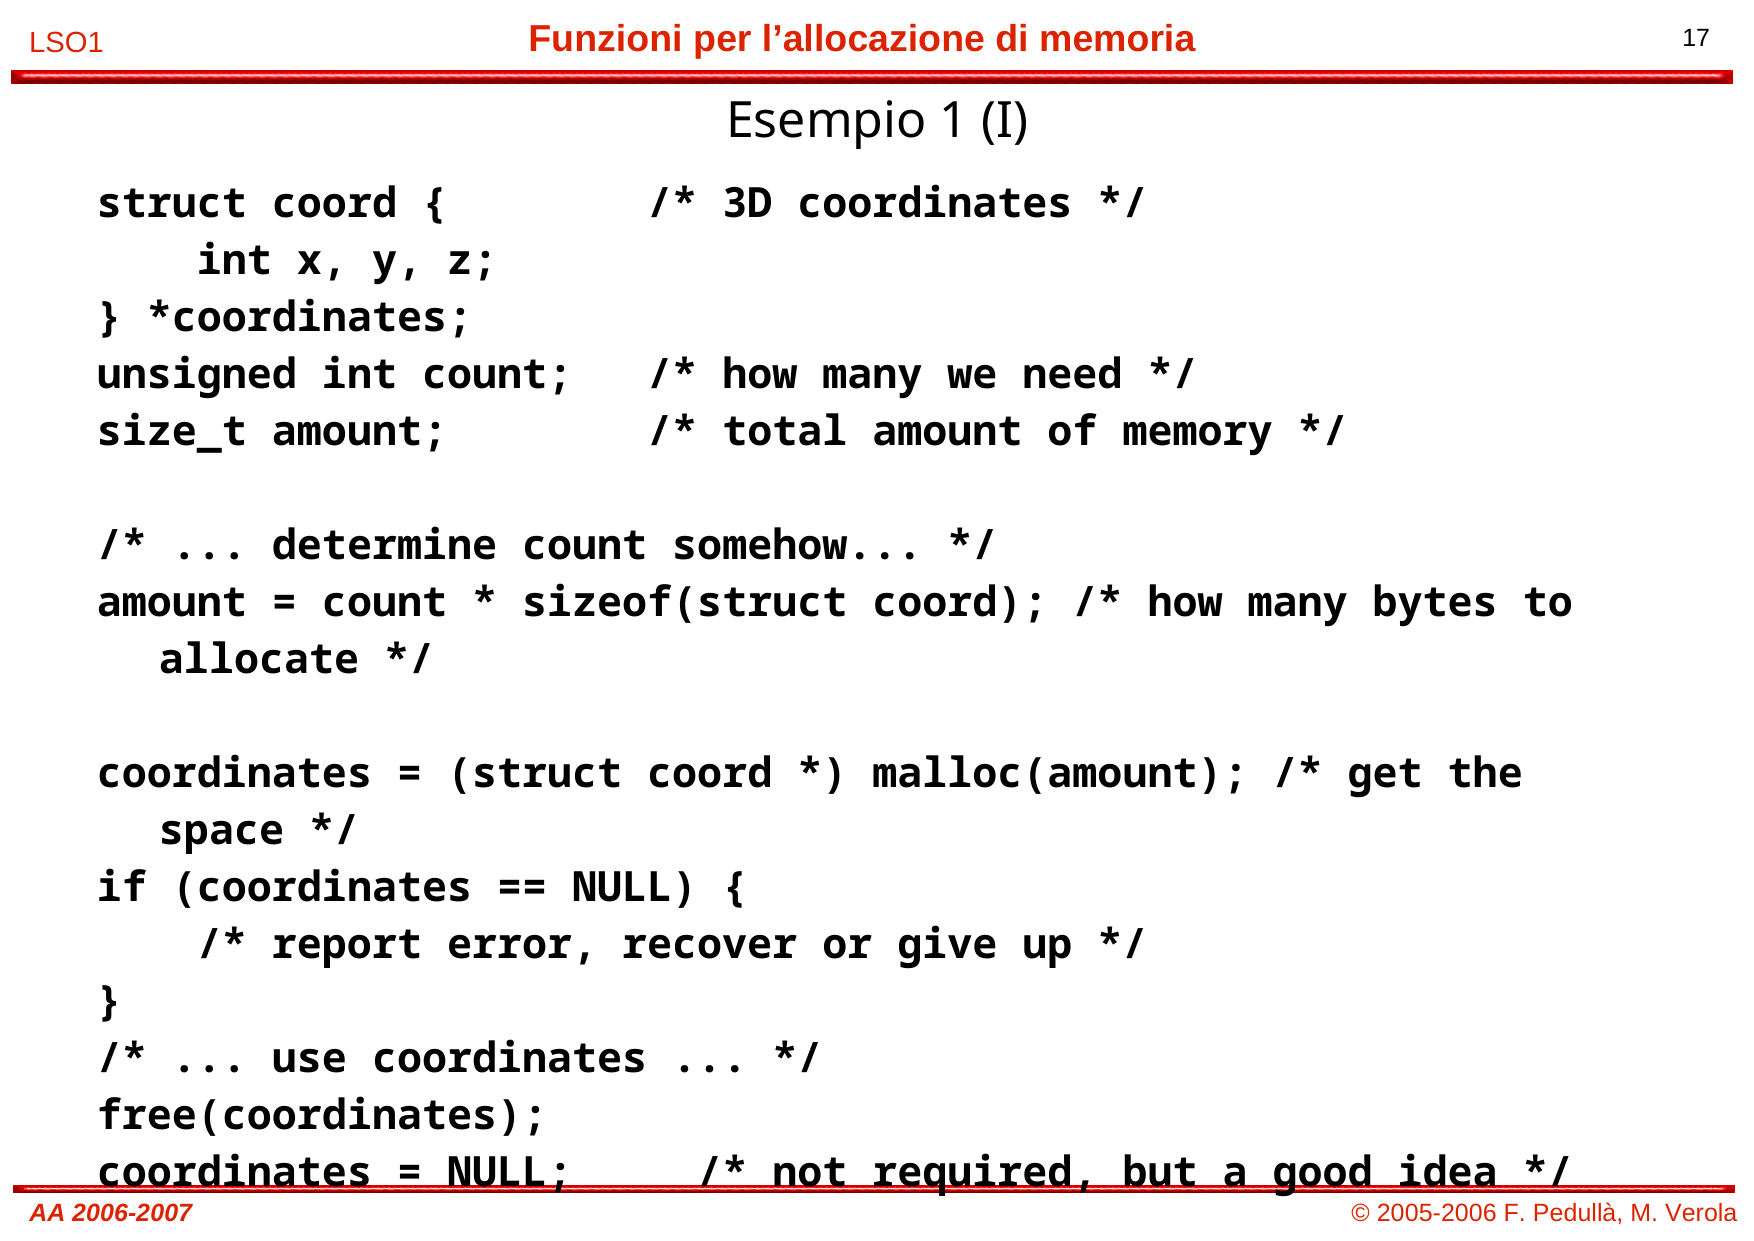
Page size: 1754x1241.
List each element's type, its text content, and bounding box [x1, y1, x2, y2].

picture [560, 1185, 939, 1193]
picture [945, 1185, 1081, 1193]
picture [11, 70, 1733, 84]
picture [13, 1185, 556, 1193]
picture [1085, 1185, 1289, 1193]
picture [1293, 1185, 1735, 1193]
list struct coord { /* 3D coordinates */ int x, y, z; } *coordinates; unsigned int count; /* how many we need */ size_t amount; /* total amount of memory */ /* ... determine count somehow... */ amount = count * sizeof(struct coord); /* how many bytes to allocate */ coordinates = (struct coord *) malloc(amount); /* get the space */ if (coordinates == NULL) { /* report error, recover or give up */ } /* ... use coordinates ... */ free(coordinates); coordinates = NULL; /* not required, but a good idea */ [82, 165, 1663, 1166]
title Esempio 1 (I) [412, 72, 1342, 165]
